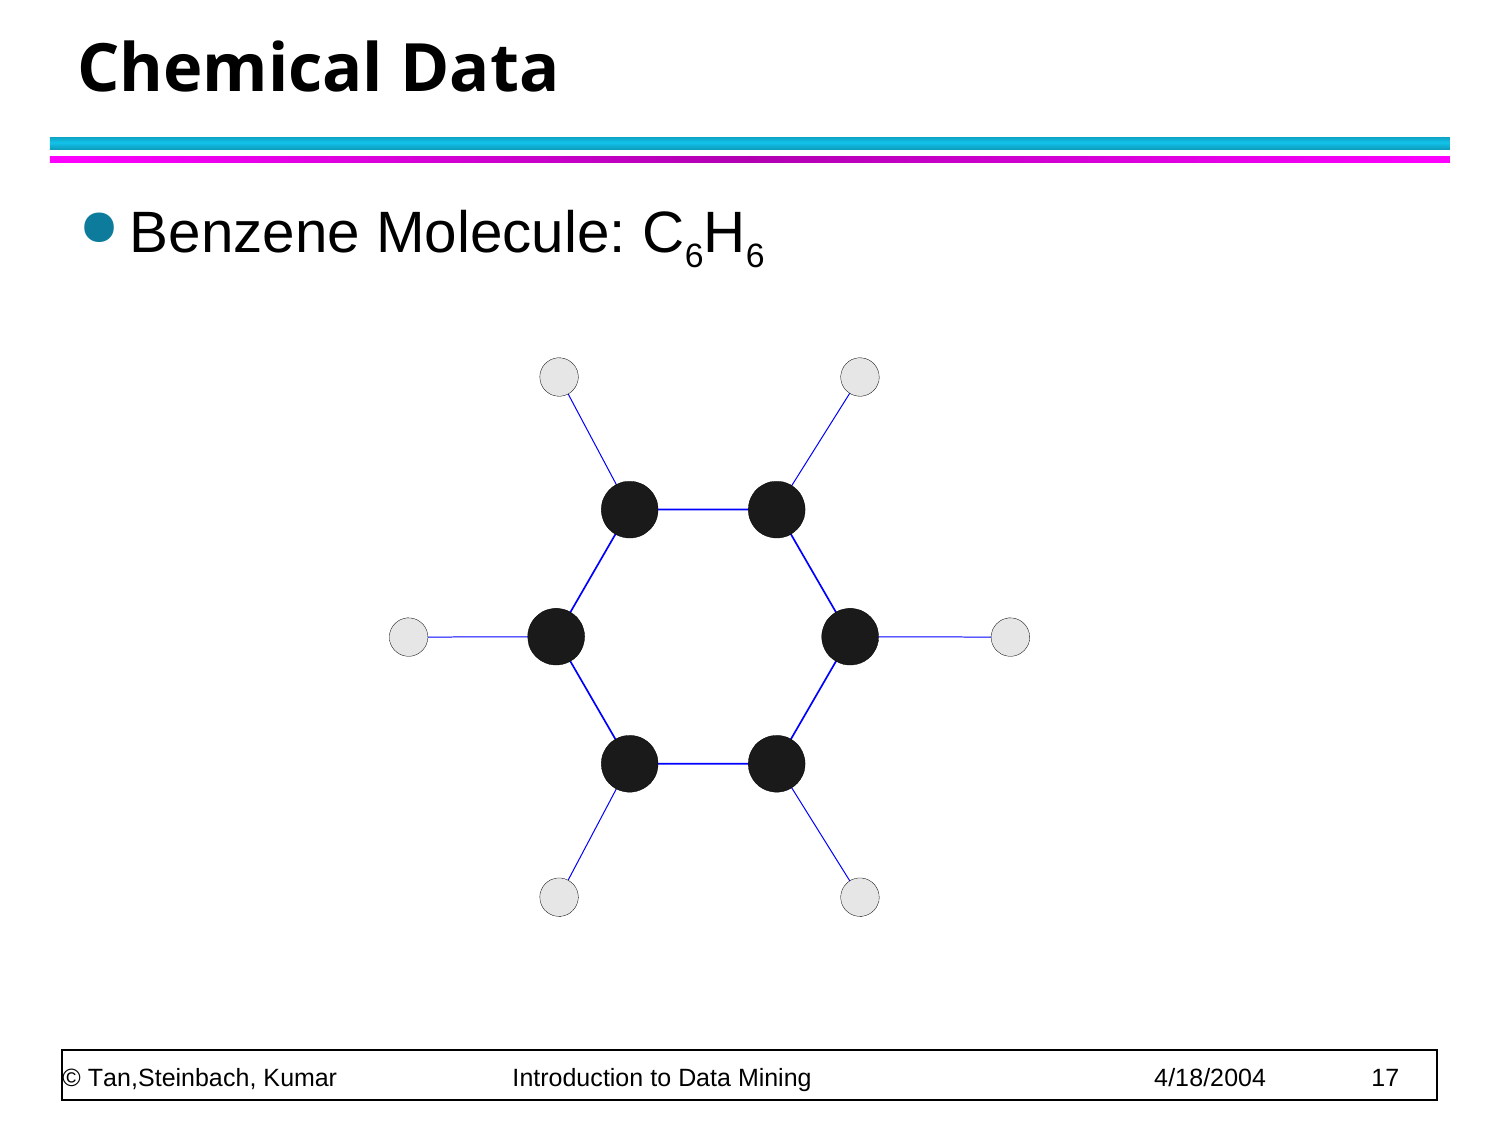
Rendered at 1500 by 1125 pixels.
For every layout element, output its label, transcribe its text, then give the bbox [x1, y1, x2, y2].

list Benzene Molecule: C6H6 [67, 187, 1432, 1038]
title Chemical Data [62, 22, 1421, 113]
chart [387, 337, 1031, 938]
